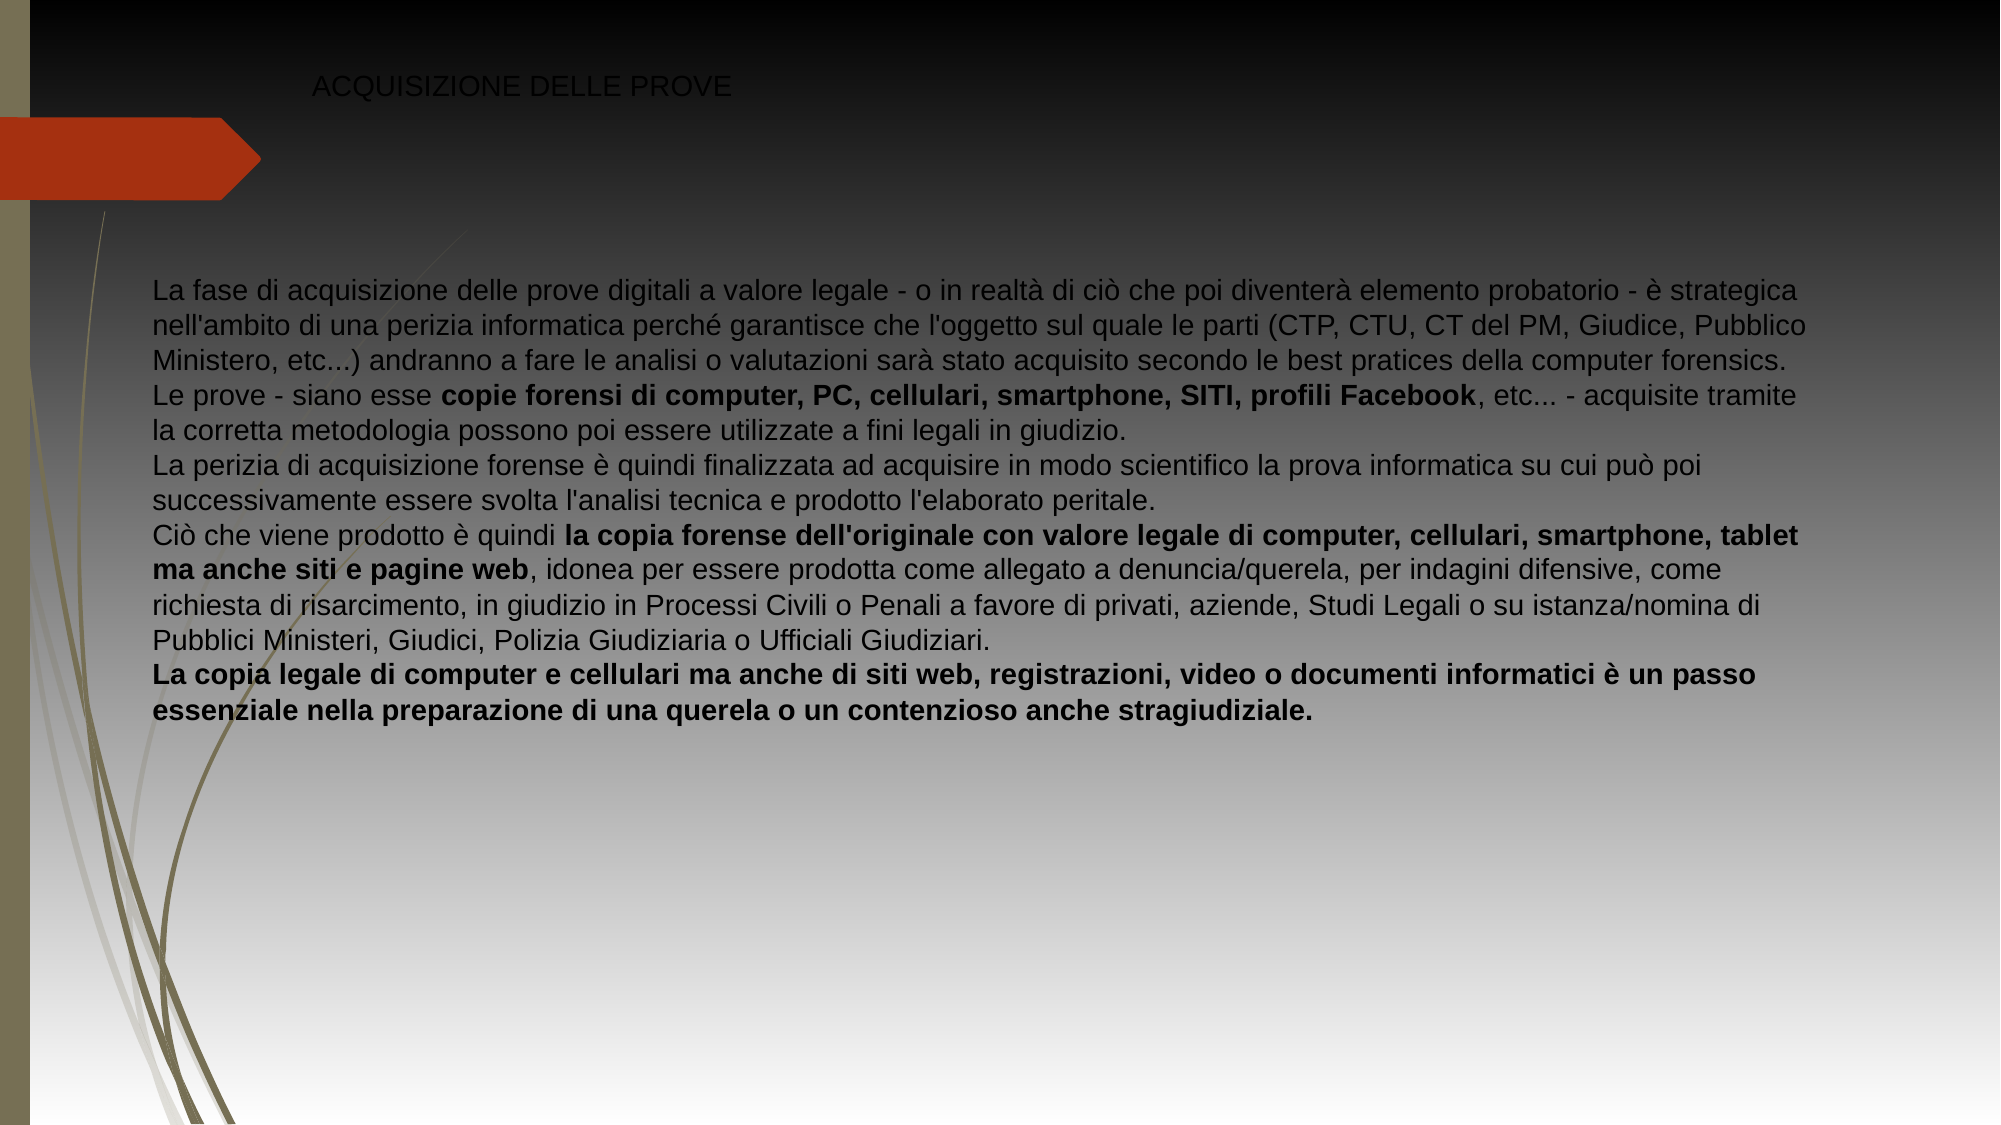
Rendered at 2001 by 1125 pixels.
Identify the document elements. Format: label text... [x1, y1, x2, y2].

title ACQUISIZIONE DELLE PROVE [297, 59, 1841, 239]
list La fase di acquisizione delle prove digitali a valore legale - o in realtà di ciò che poi diventerà elemento probatorio - è strategica nell'ambito di una perizia informatica perché garantisce che l'oggetto sul quale le parti (CTP, CTU, CT del PM, Giudice, Pubblico Ministero, etc...) andranno a fare le analisi o valutazioni sarà stato acquisito secondo le best pratices della computer forensics. Le prove - siano esse copie forensi di computer, PC, cellulari, smartphone, SITI, profili Facebook, etc... - acquisite tramite la corretta metodologia possono poi essere utilizzate a fini legali in giudizio. La perizia di acquisizione forense è quindi finalizzata ad acquisire in modo scientifico la prova informatica su cui può poi successivamente essere svolta l'analisi tecnica e prodotto l'elaborato peritale. Ciò che viene prodotto è quindi la copia forense dell'originale con valore legale di computer, cellulari, smartphone, tablet ma anche siti e pagine web, idonea per essere prodotta come allegato a denuncia/querela, per indagini difensive, come richiesta di risarcimento, in giudizio in Processi Civili o Penali a favore di privati, aziende, Studi Legali o su istanza/nomina di Pubblici Ministeri, Giudici, Polizia Giudiziaria o Ufficiali Giudiziari. La copia legale di computer e cellulari ma anche di siti web, registrazioni, video o documenti informatici è un passo essenziale nella preparazione di una querela o un contenzioso anche stragiudiziale. [137, 263, 1841, 1014]
